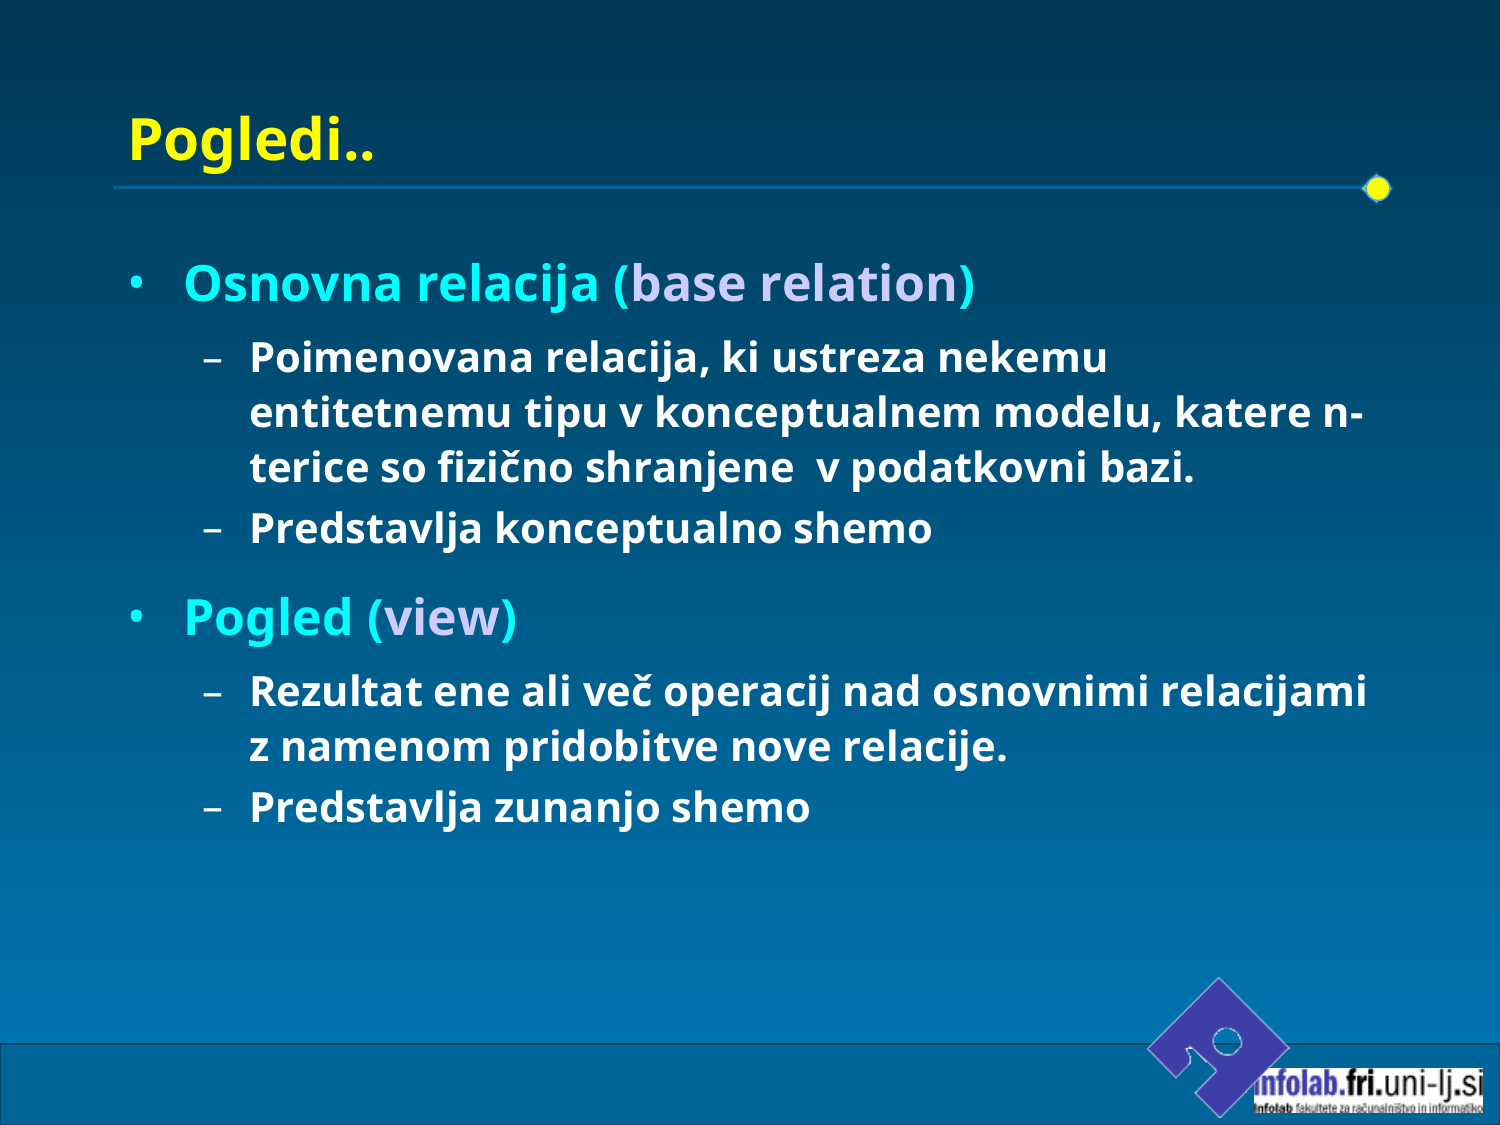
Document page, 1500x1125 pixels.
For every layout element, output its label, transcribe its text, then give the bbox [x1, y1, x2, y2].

title Pogledi.. [112, 94, 1388, 181]
list Osnovna relacija (base relation) Poimenovana relacija, ki ustreza nekemu entitetnemu tipu v konceptualnem modelu, katere n-terice so fizično shranjene v podatkovni bazi. Predstavlja konceptualno shemo Pogled (view) Rezultat ene ali več operacij nad osnovnimi relacijami z namenom pridobitve nove relacije. Predstavlja zunanjo shemo [112, 237, 1388, 963]
picture [1149, 978, 1482, 1117]
